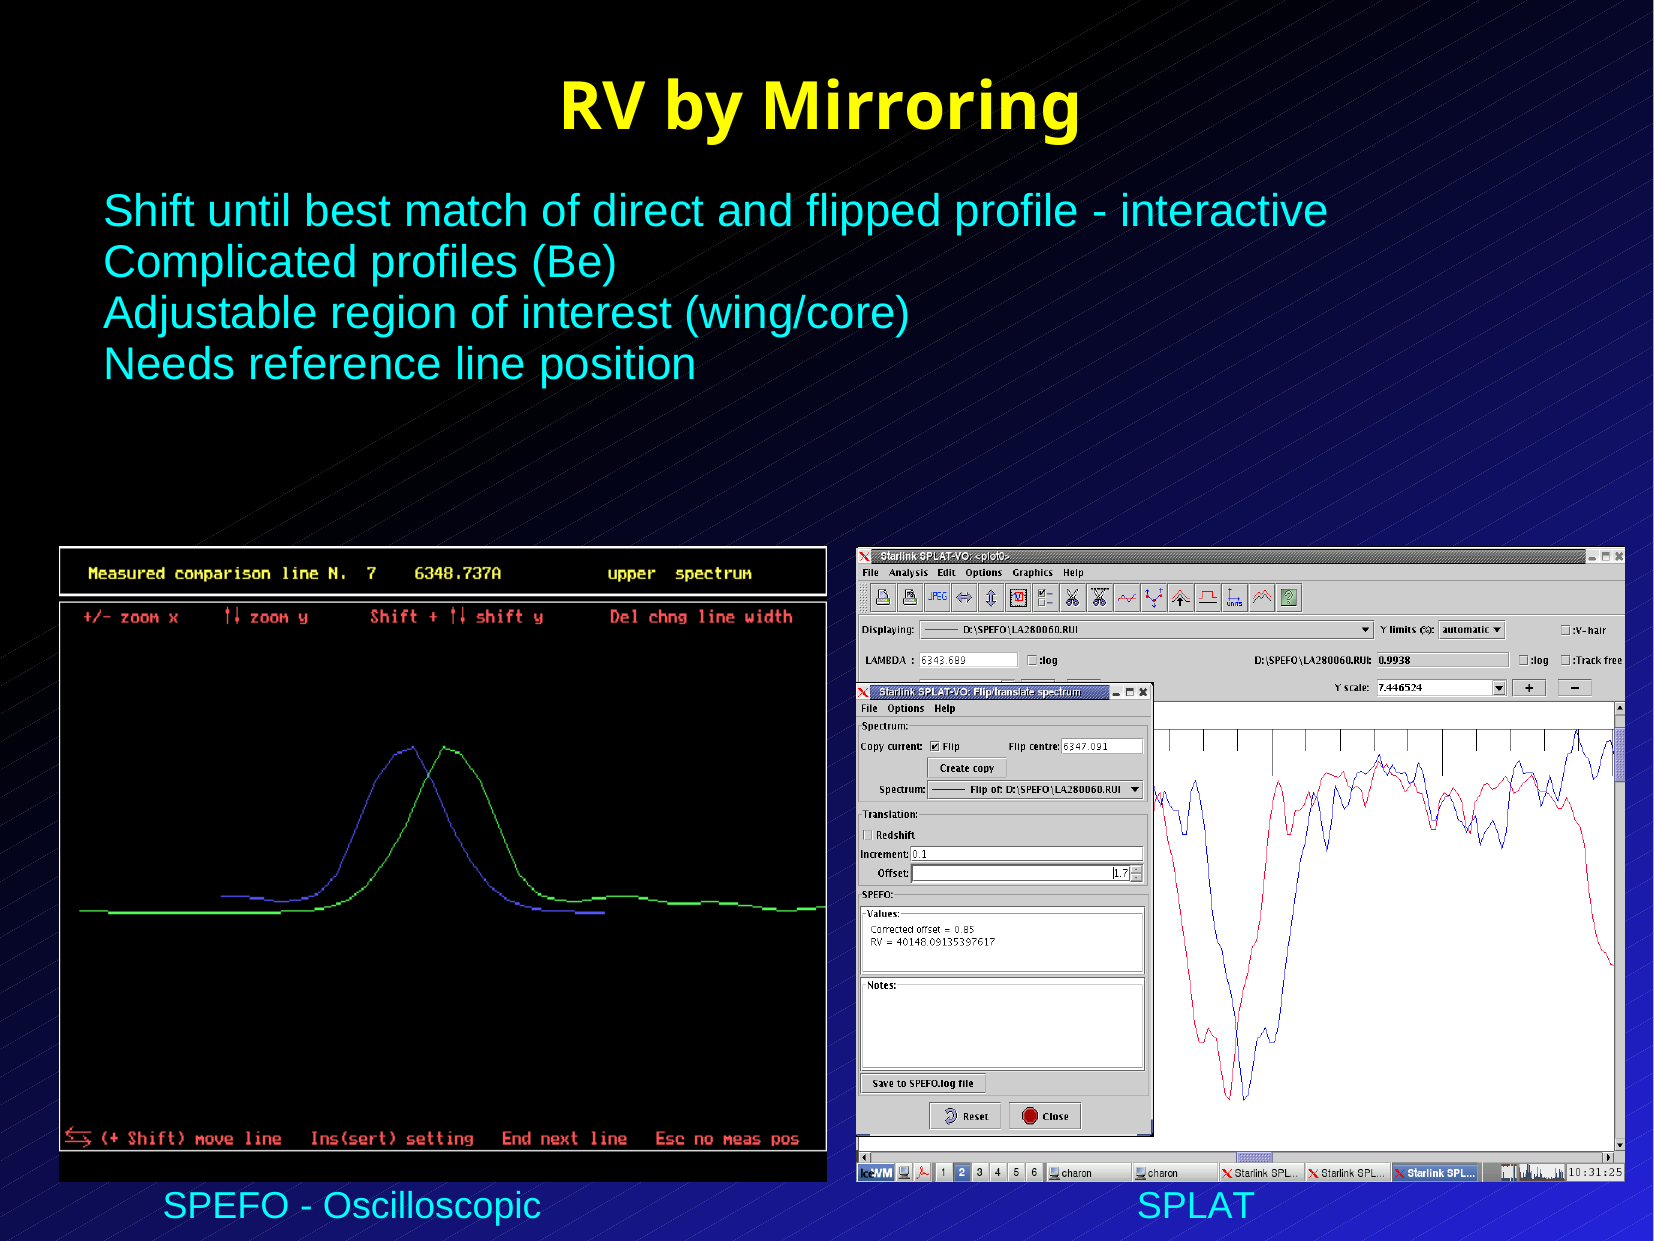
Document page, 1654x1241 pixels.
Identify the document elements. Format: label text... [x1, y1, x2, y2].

title RV by Mirroring [76, 59, 1565, 148]
text_box SPEFO - Oscilloscopic [147, 1177, 680, 1241]
text_box Shift until best match of direct and flipped profile - interactive Complicated profiles (Be) Adjustable region of interest (wing/core) Needs reference line position [70, 177, 1595, 443]
picture [59, 546, 827, 1182]
picture [856, 546, 1625, 1182]
text_box SPLAT [1122, 1177, 1329, 1241]
